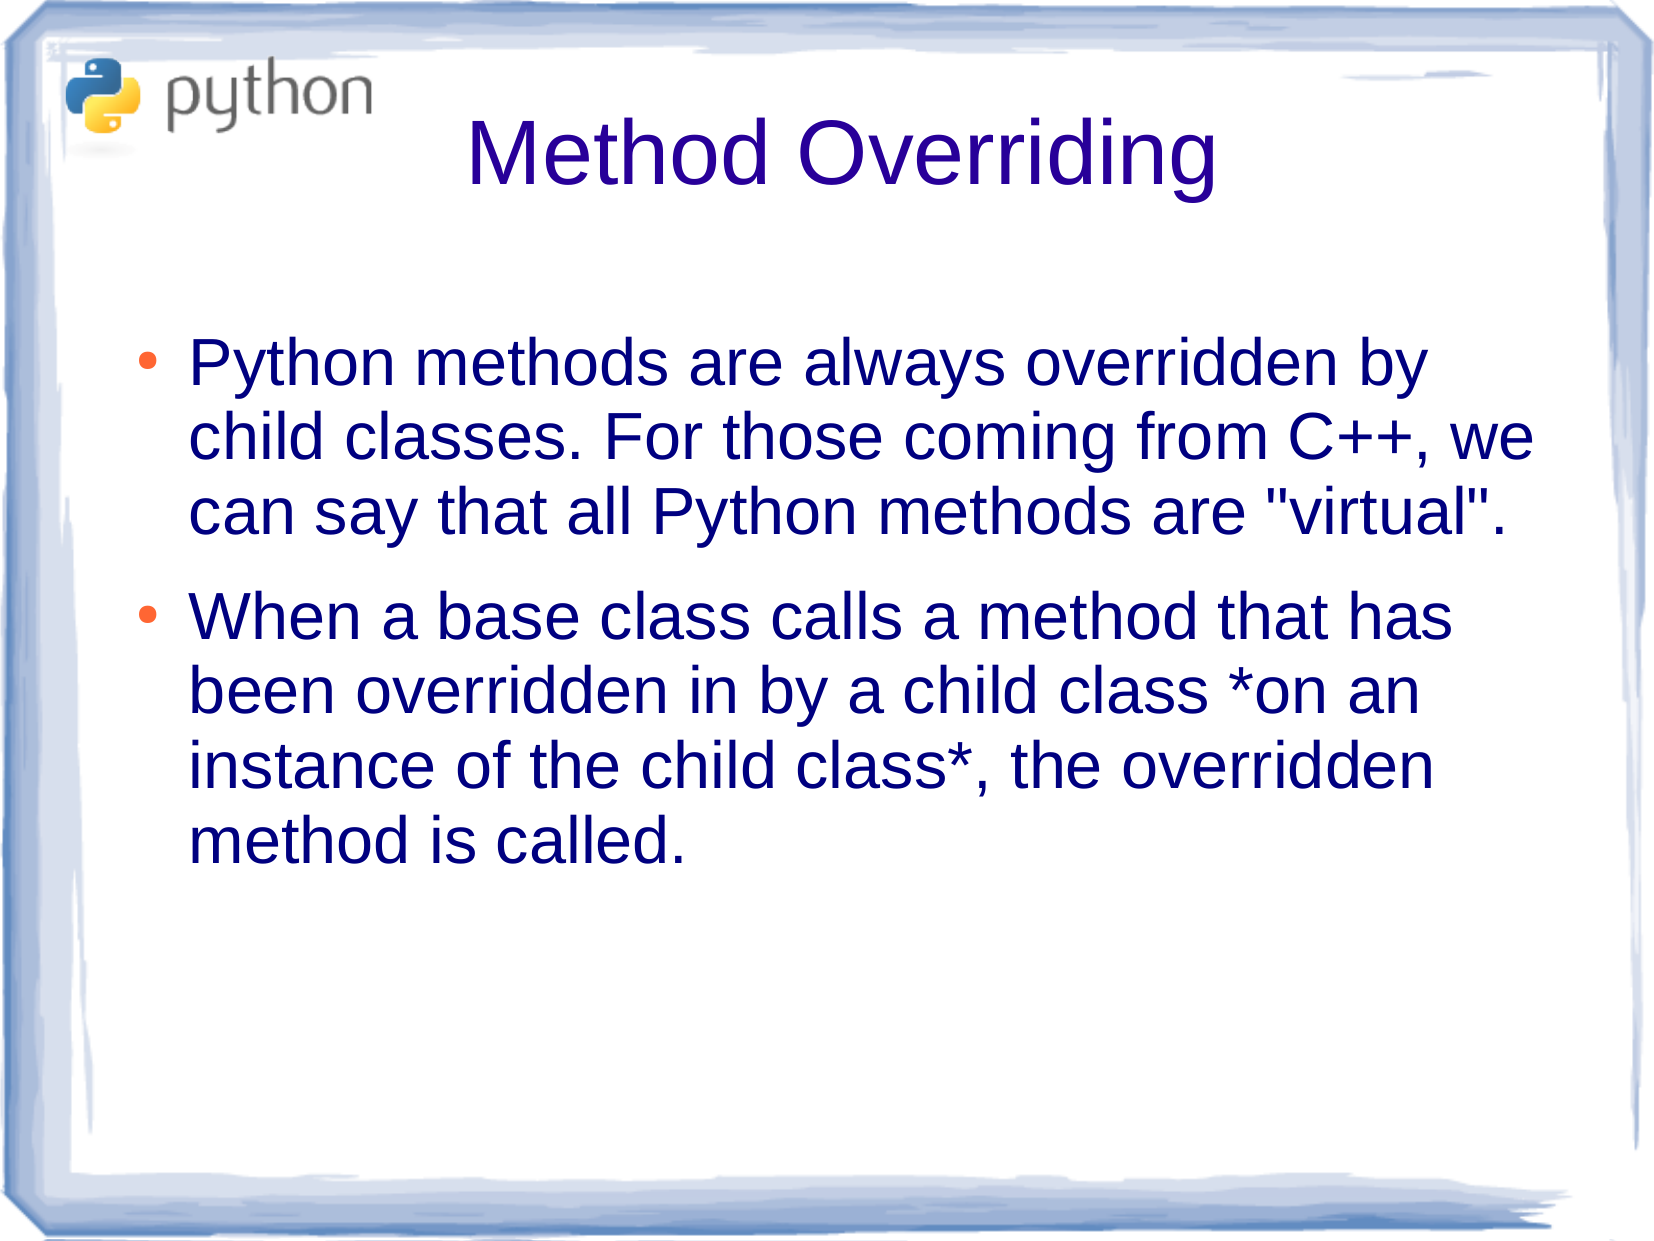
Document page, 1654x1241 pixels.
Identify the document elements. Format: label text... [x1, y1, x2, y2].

picture [0, 0, 1654, 1241]
title Method Overriding [82, 49, 1571, 257]
list Python methods are always overridden by child classes. For those coming from C++, we can say that all Python methods are "virtual". When a base class calls a method that has been overridden in by a child class *on an instance of the child class*, the overridden method is called. [118, 324, 1571, 990]
